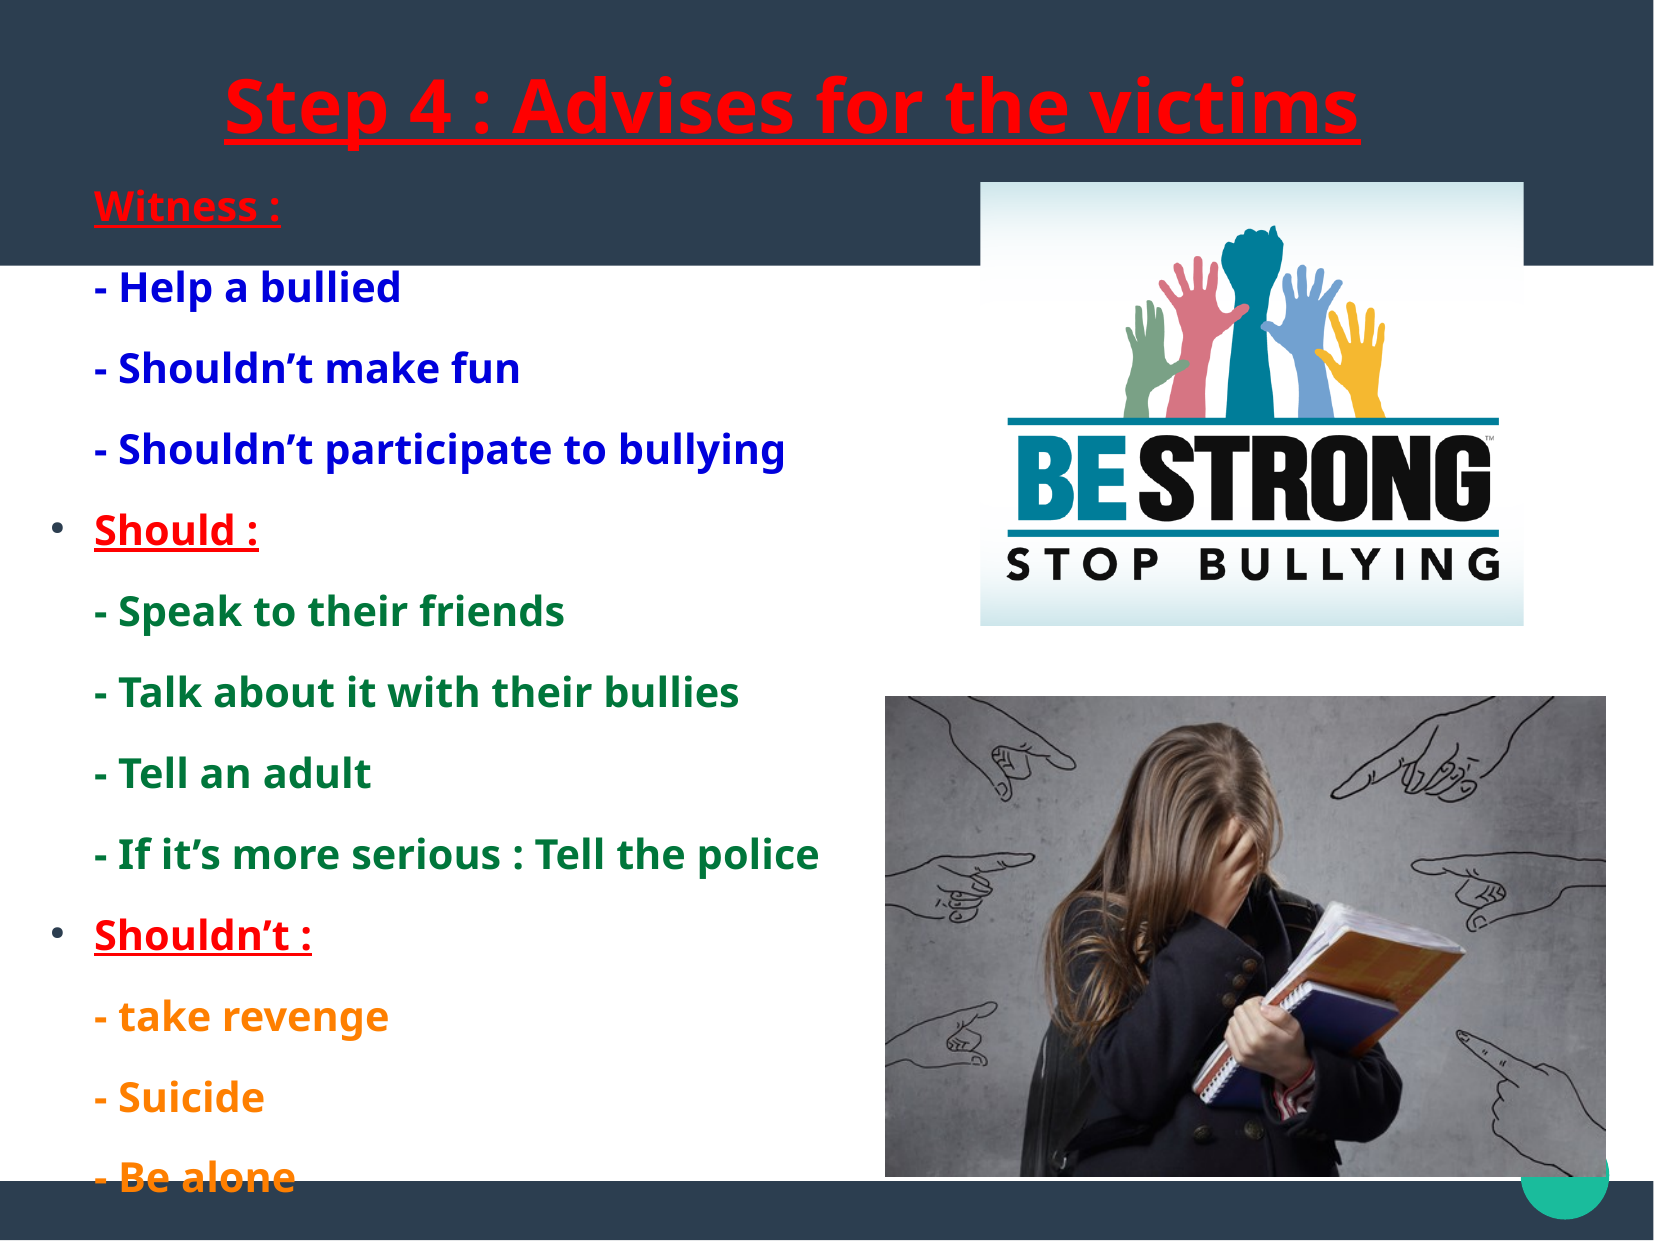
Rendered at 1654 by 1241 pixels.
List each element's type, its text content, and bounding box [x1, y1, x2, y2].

picture [980, 182, 1524, 626]
picture [885, 696, 1606, 1177]
list Witness : - Help a bullied - Shouldn’t make fun - Shouldn’t participate to bullying Should : - Speak to their friends - Talk about it with their bullies - Tell an adult - If it’s more serious : Tell the police Shouldn’t : - take revenge - Suicide - Be alone [35, 177, 839, 1229]
title Step 4 : Advises for the victims [224, 0, 1512, 210]
